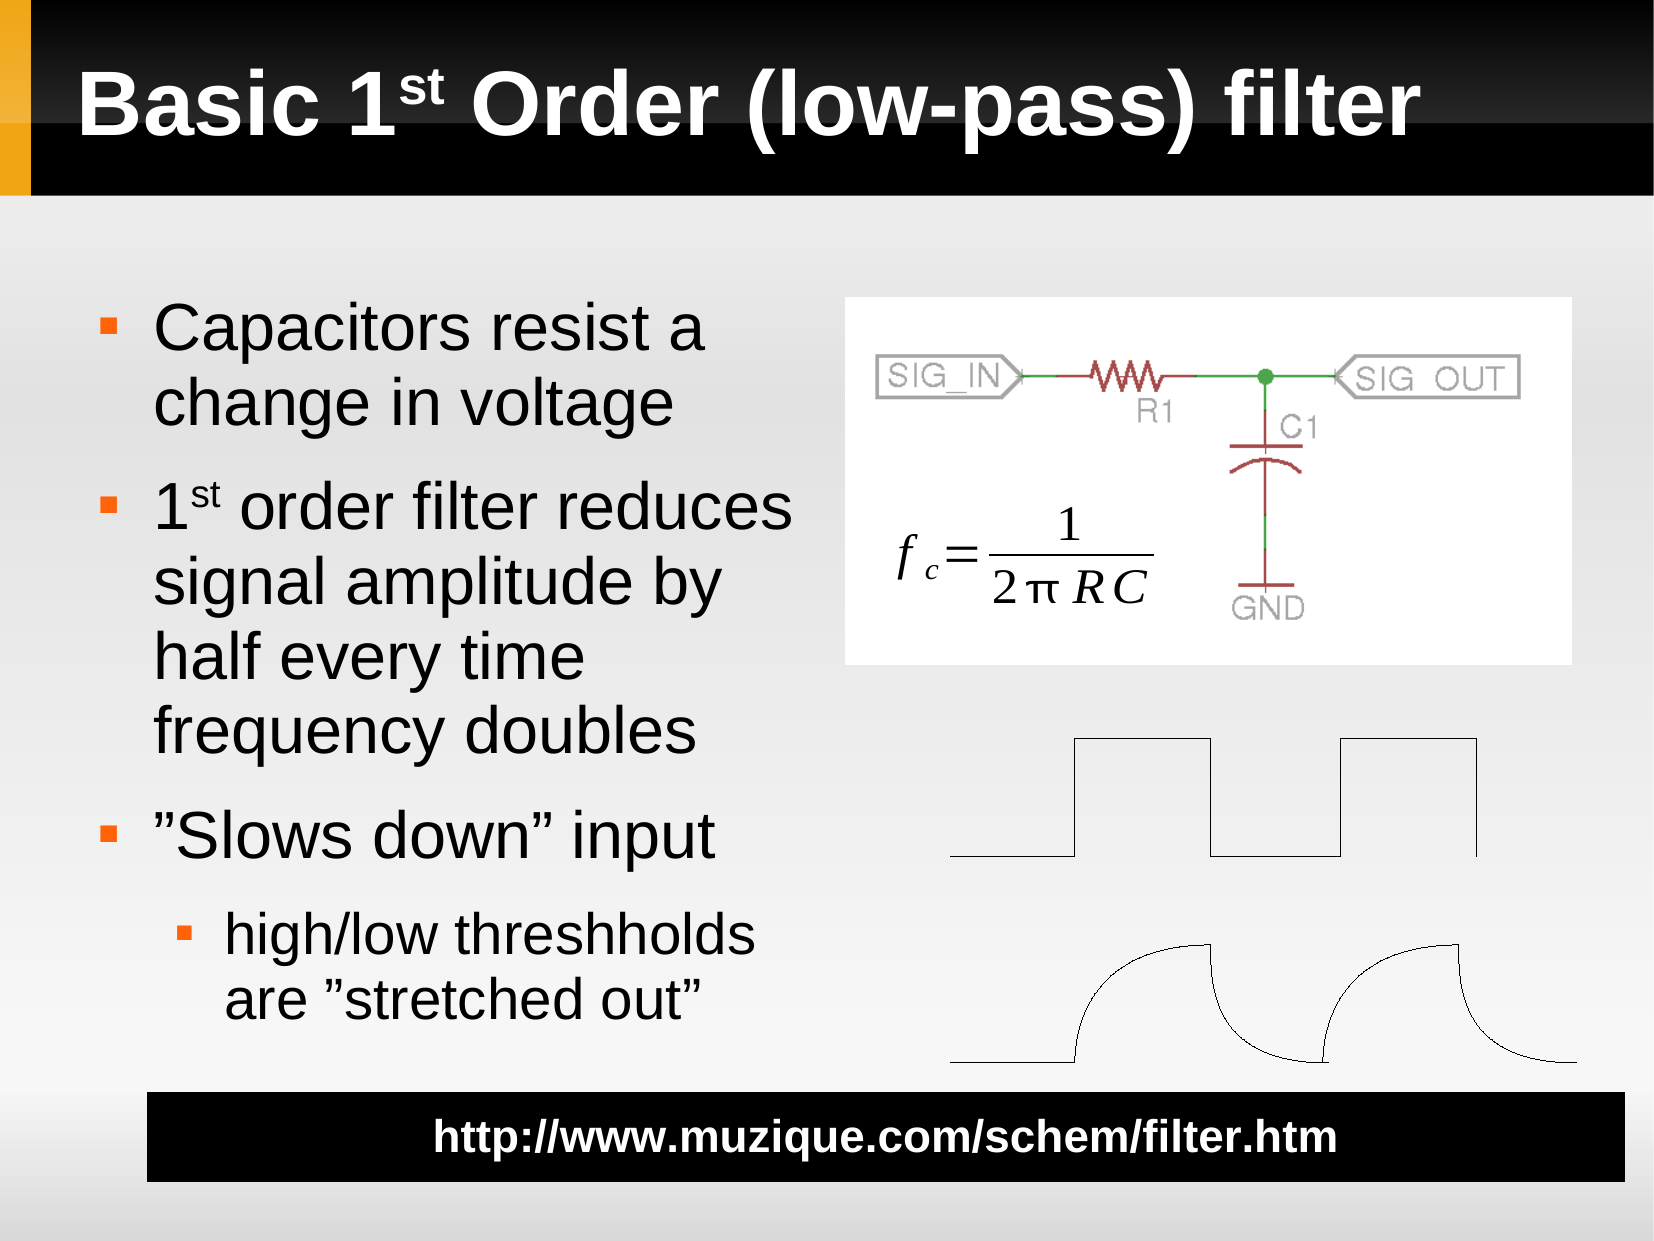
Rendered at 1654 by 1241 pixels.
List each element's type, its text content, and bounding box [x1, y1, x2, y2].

list Capacitors resist a change in voltage 1st order filter reduces signal amplitude by half every time frequency doubles ”Slows down” input high/low threshholds are ”stretched out” [82, 290, 809, 1109]
chart [871, 496, 1168, 615]
title Basic 1st Order (low-pass) filter [76, 0, 1565, 208]
text_box http://www.muzique.com/schem/filter.htm [147, 1092, 1625, 1182]
picture [0, 0, 1654, 1241]
